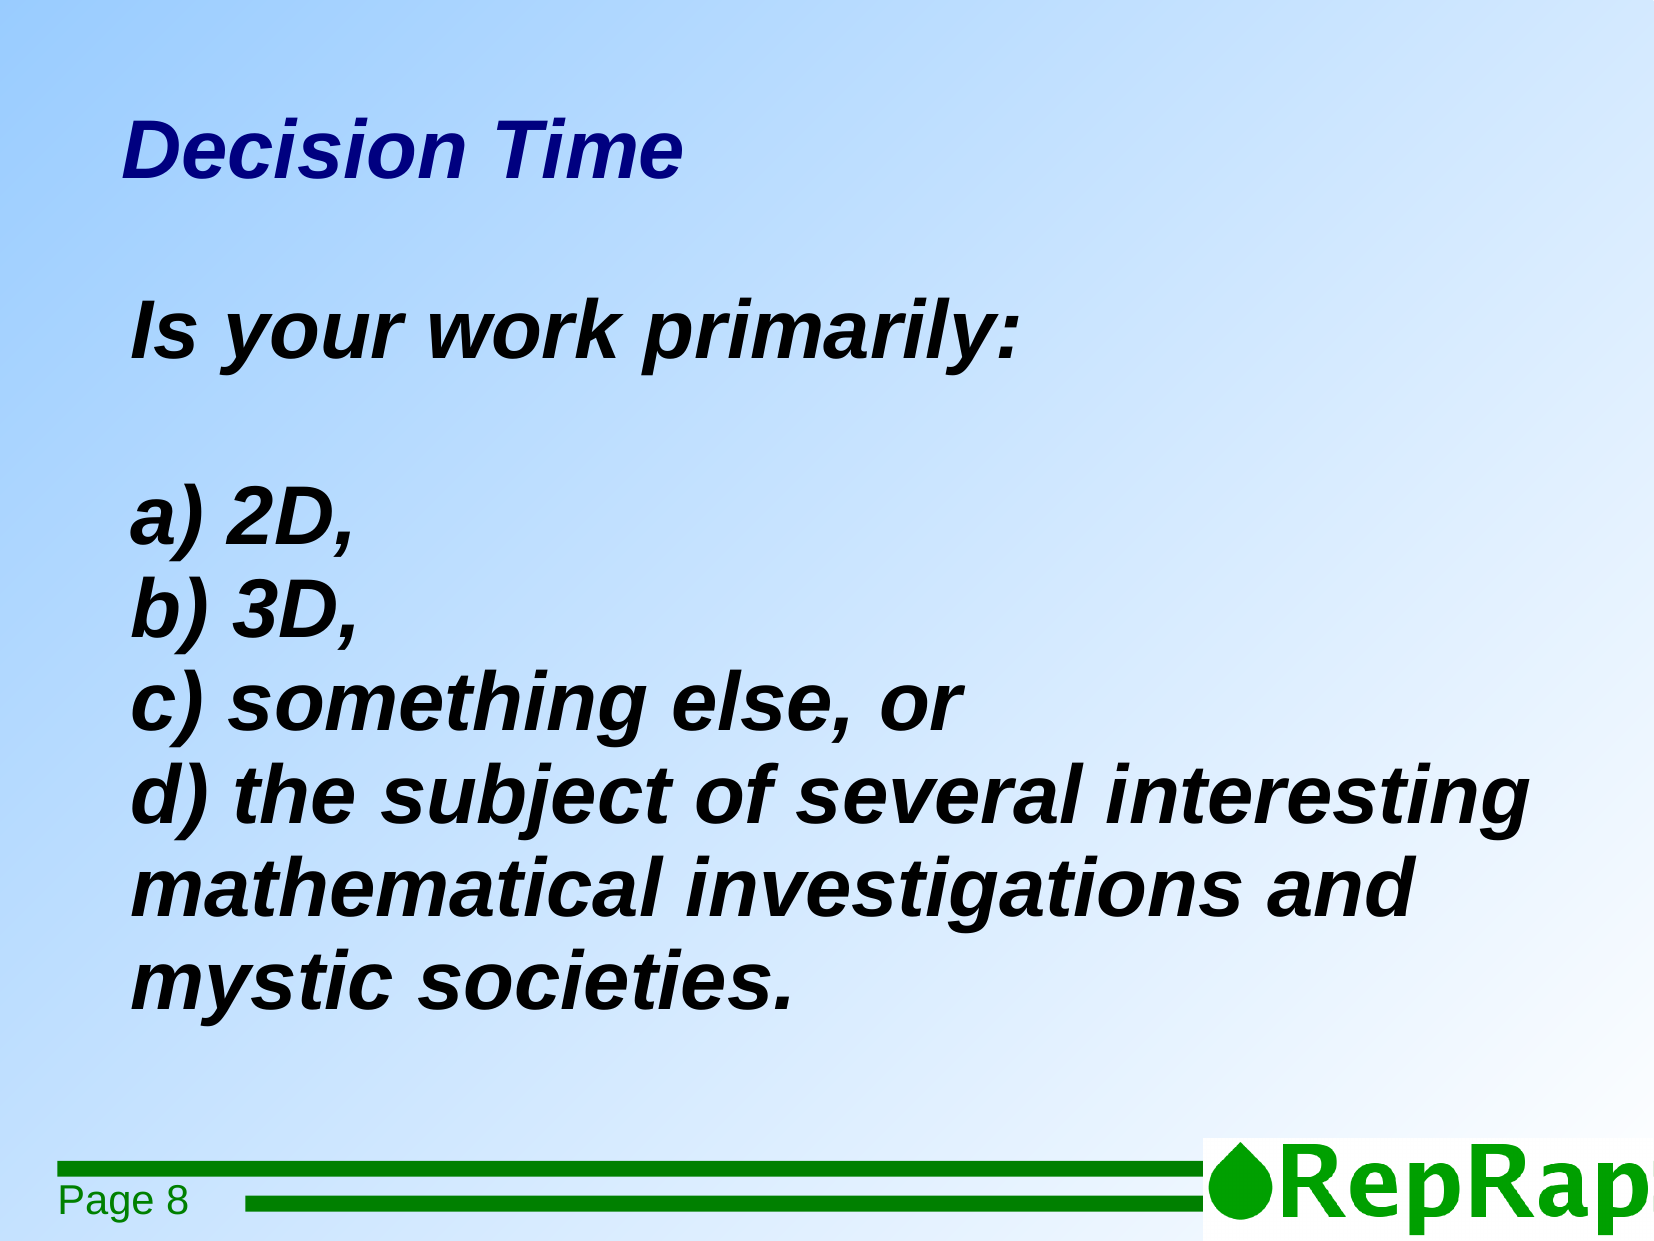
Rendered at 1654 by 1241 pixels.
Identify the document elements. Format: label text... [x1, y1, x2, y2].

picture [1203, 1138, 1654, 1241]
text_box Is your work primarily: a) 2D, b) 3D, c) something else, or d) the subject of several interesting mathematical investigations and mystic societies. [130, 255, 1547, 1055]
title Decision Time [121, 46, 1534, 254]
